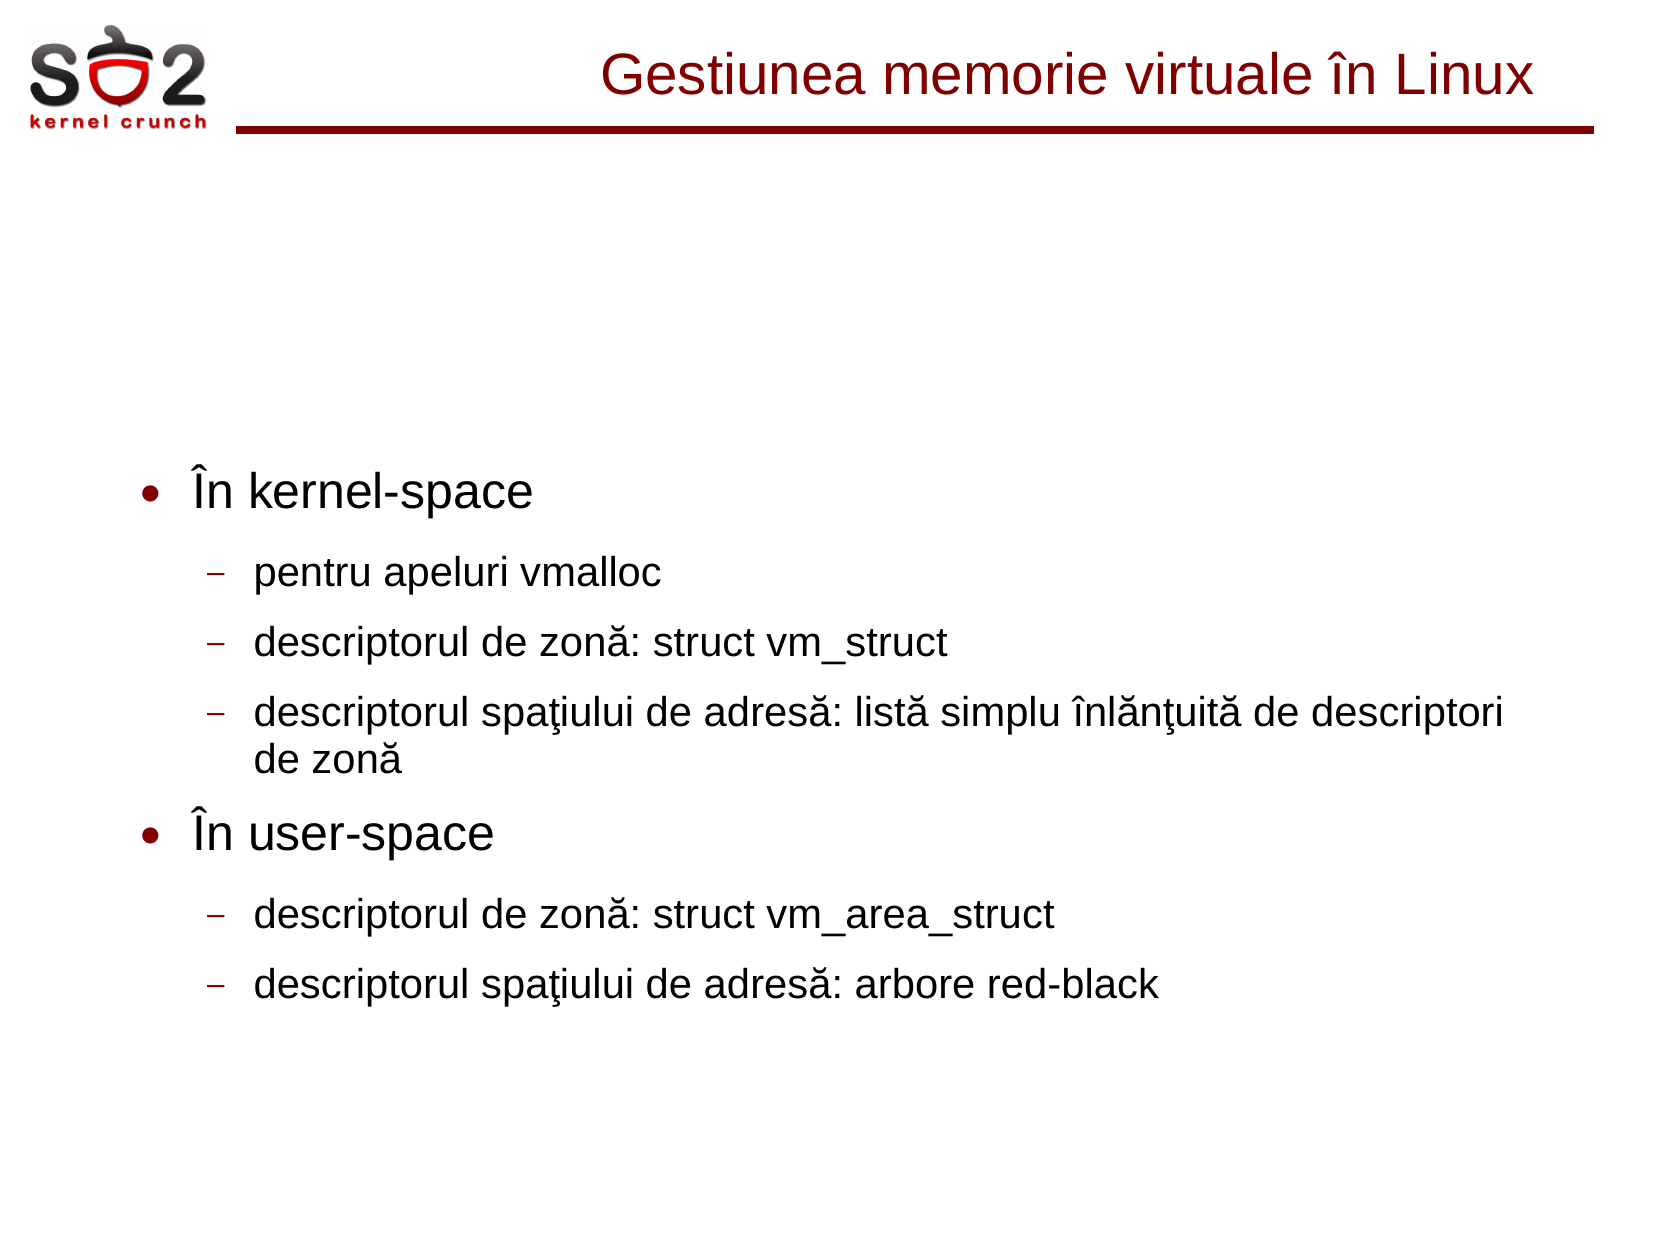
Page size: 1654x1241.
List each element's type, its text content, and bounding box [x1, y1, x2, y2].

list În kernel-space pentru apeluri vmalloc descriptorul de zonă: struct vm_struct descriptorul spaţiului de adresă: listă simplu înlănţuită de descriptori de zonă În user-space descriptorul de zonă: struct vm_area_struct descriptorul spaţiului de adresă: arbore red-black [121, 344, 1534, 1126]
title Gestiunea memorie virtuale în Linux [0, 0, 1536, 148]
